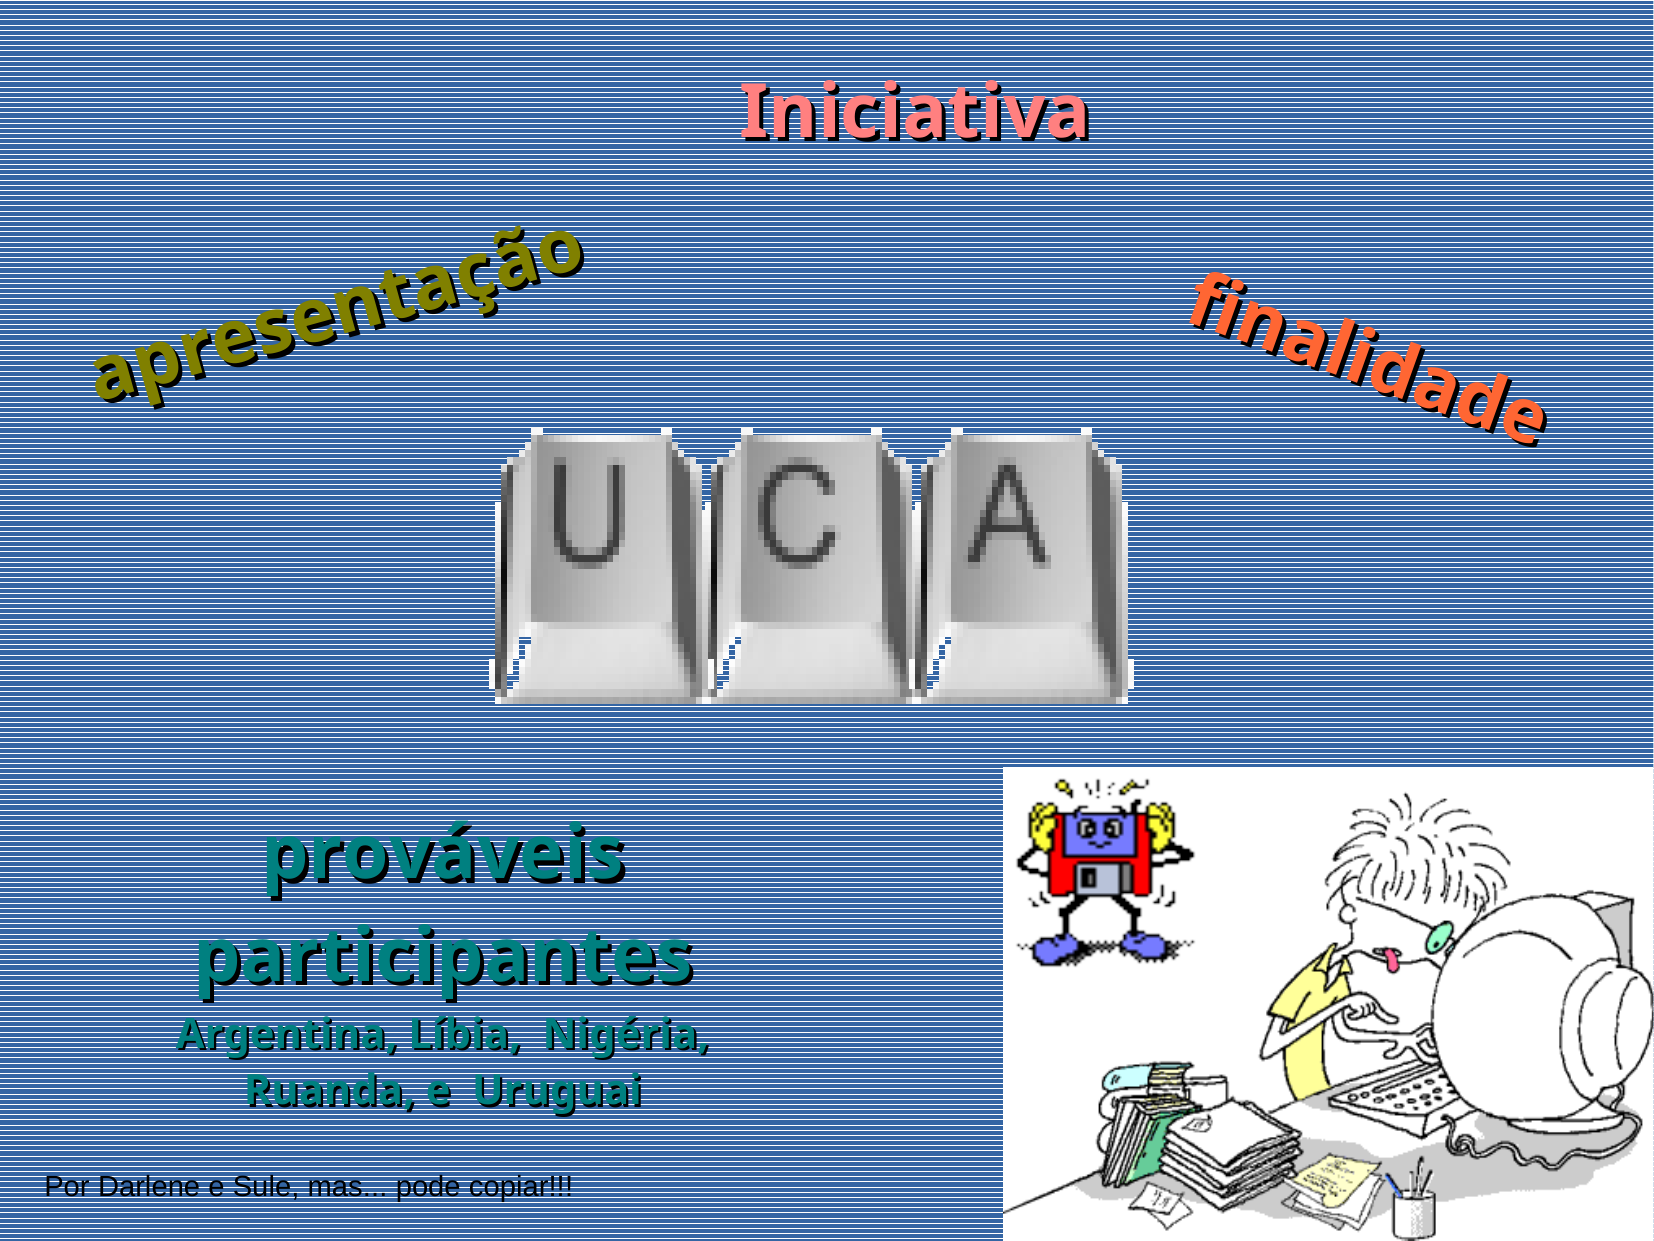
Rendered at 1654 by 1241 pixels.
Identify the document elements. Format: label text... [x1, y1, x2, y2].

picture [1003, 767, 1654, 1241]
text_box prováveis participantes Argentina, Líbia, Nigéria, Ruanda, e Uruguai [88, 791, 798, 1078]
text_box apresentação [59, 141, 768, 541]
text_box Por Darlene e Sule, mas... pode copiar!!! [29, 1163, 709, 1213]
picture [484, 413, 1140, 713]
text_box Iniciativa [620, 49, 1211, 240]
text_box finalidade [1084, 206, 1654, 511]
